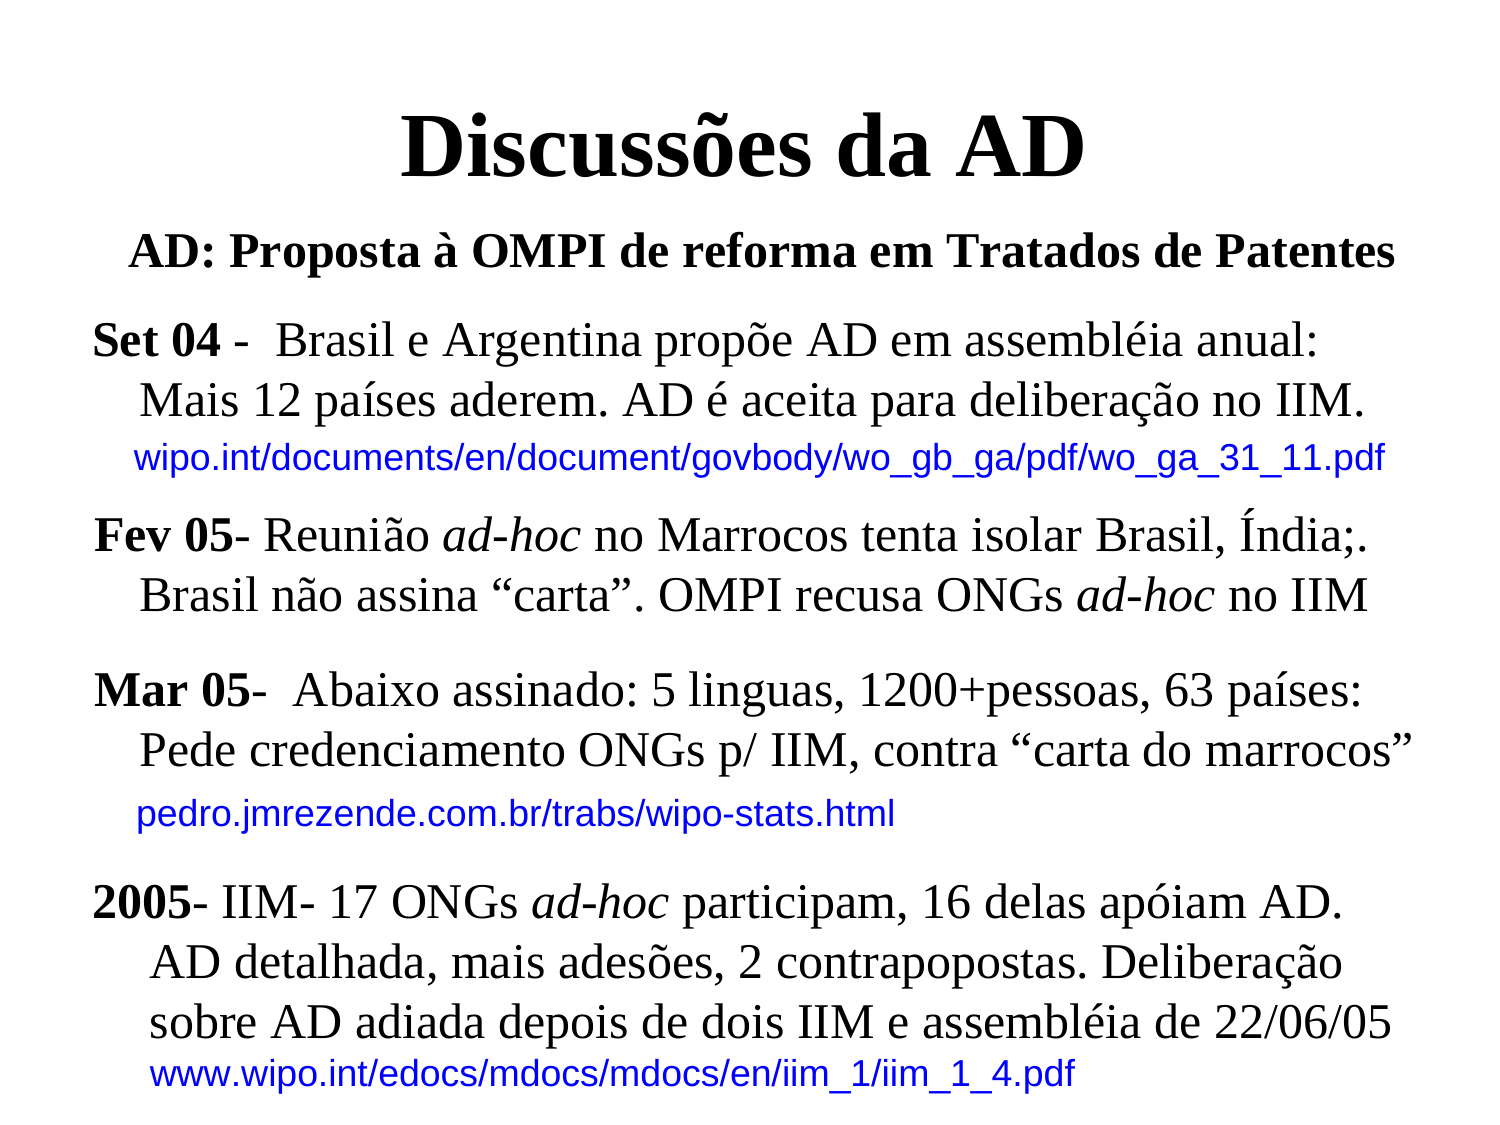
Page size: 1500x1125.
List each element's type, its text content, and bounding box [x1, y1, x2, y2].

title Discussões da AD [20, 62, 1469, 223]
text_box AD: Proposta à OMPI de reforma em Tratados de Patentes Set 04 - Brasil e Argentina propõe AD em assembléia anual: Mais 12 países aderem. AD é aceita para deliberação no IIM. wipo.int/documents/en/document/govbody/wo_gb_ga/pdf/wo_ga_31_11.pdf Fev 05- Reunião ad-hoc no Marrocos tenta isolar Brasil, Índia;. Brasil não assina “carta”. OMPI recusa ONGs ad-hoc no IIM Mar 05- Abaixo assinado: 5 linguas, 1200+pessoas, 63 países: Pede credenciamento ONGs p/ IIM, contra “carta do marrocos” pedro.jmrezende.com.br/trabs/wipo-stats.html 2005- IIM- 17 ONGs ad-hoc participam, 16 delas apóiam AD. AD detalhada, mais adesões, 2 contrapopostas. Deliberação sobre AD adiada depois de dois IIM e assembléia de 22/06/05 www.wipo.int/edocs/mdocs/mdocs/en/iim_1/iim_1_4.pdf [91, 217, 1421, 1079]
